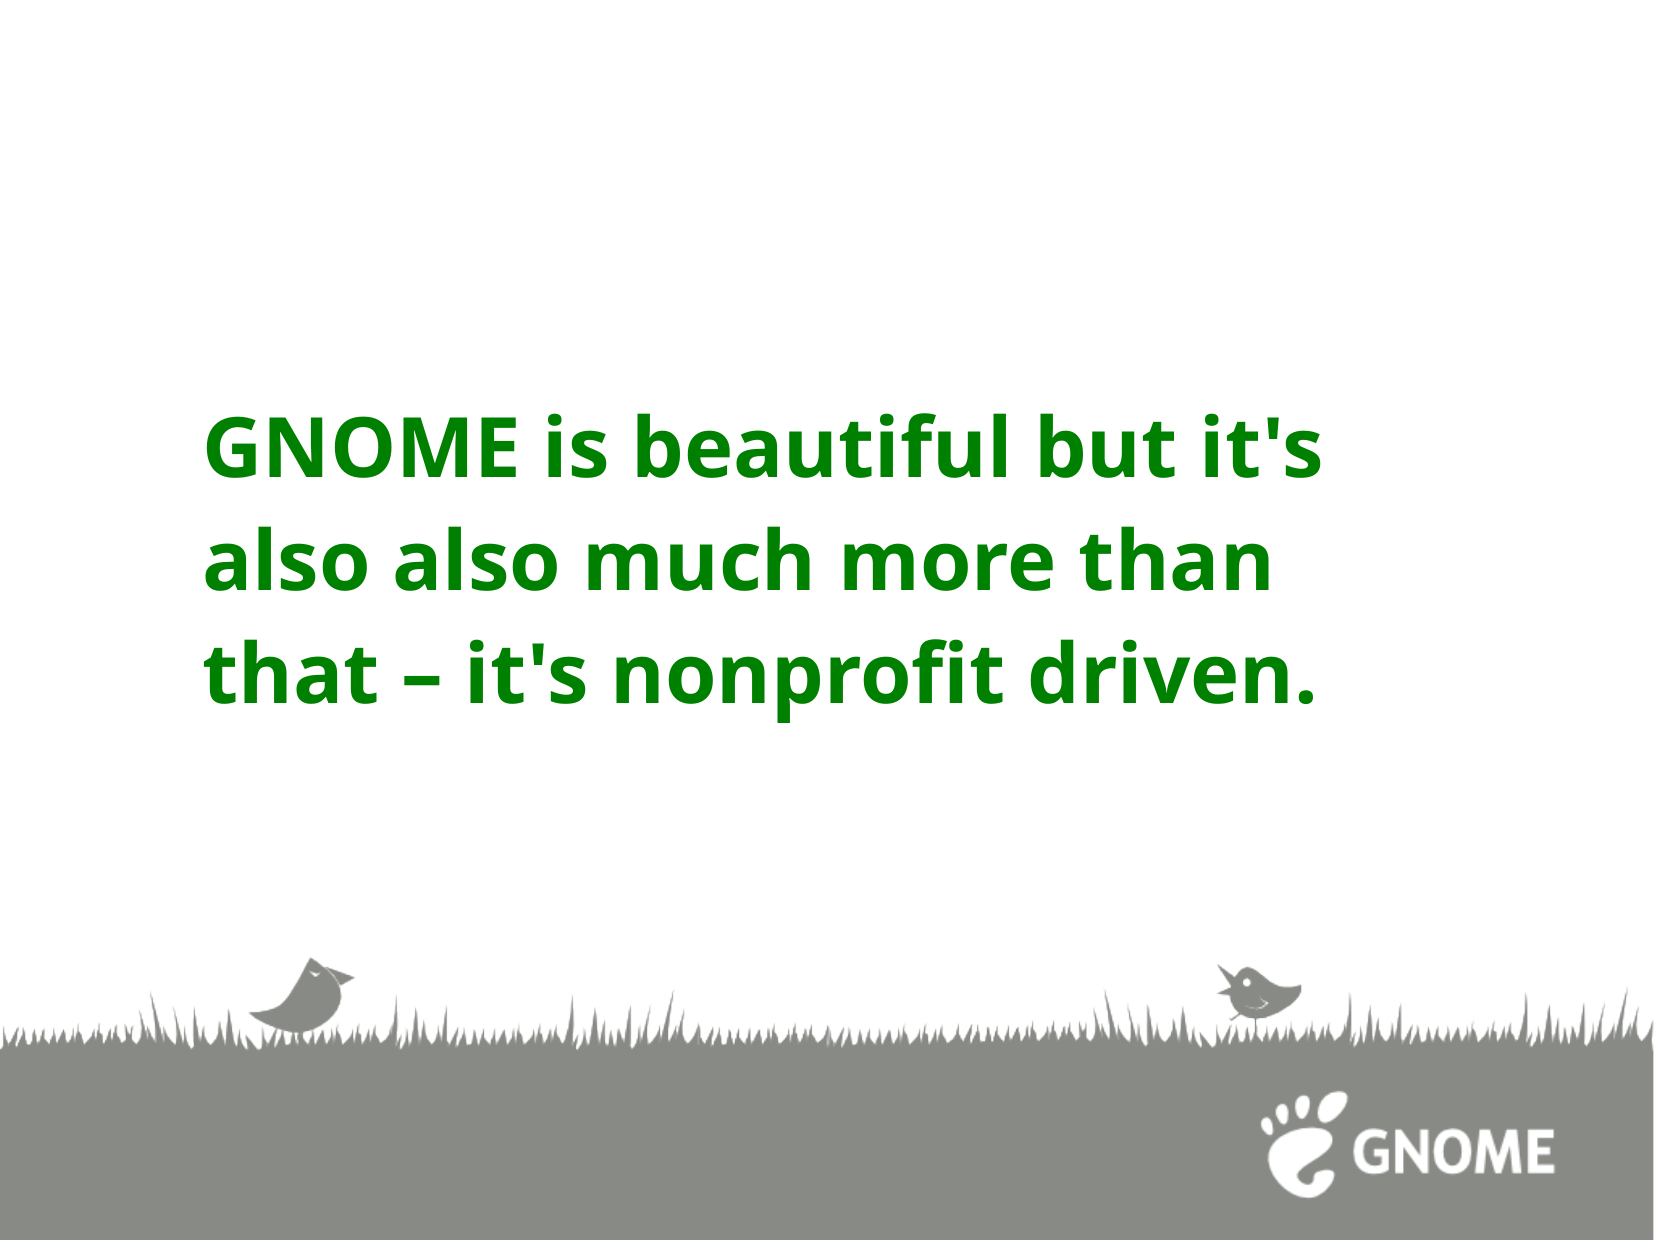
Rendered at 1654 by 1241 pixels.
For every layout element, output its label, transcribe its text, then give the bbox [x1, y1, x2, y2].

text_box GNOME is beautiful but it's also also much more than that – it's nonprofit driven. [187, 380, 1351, 730]
picture [0, 0, 1654, 1241]
